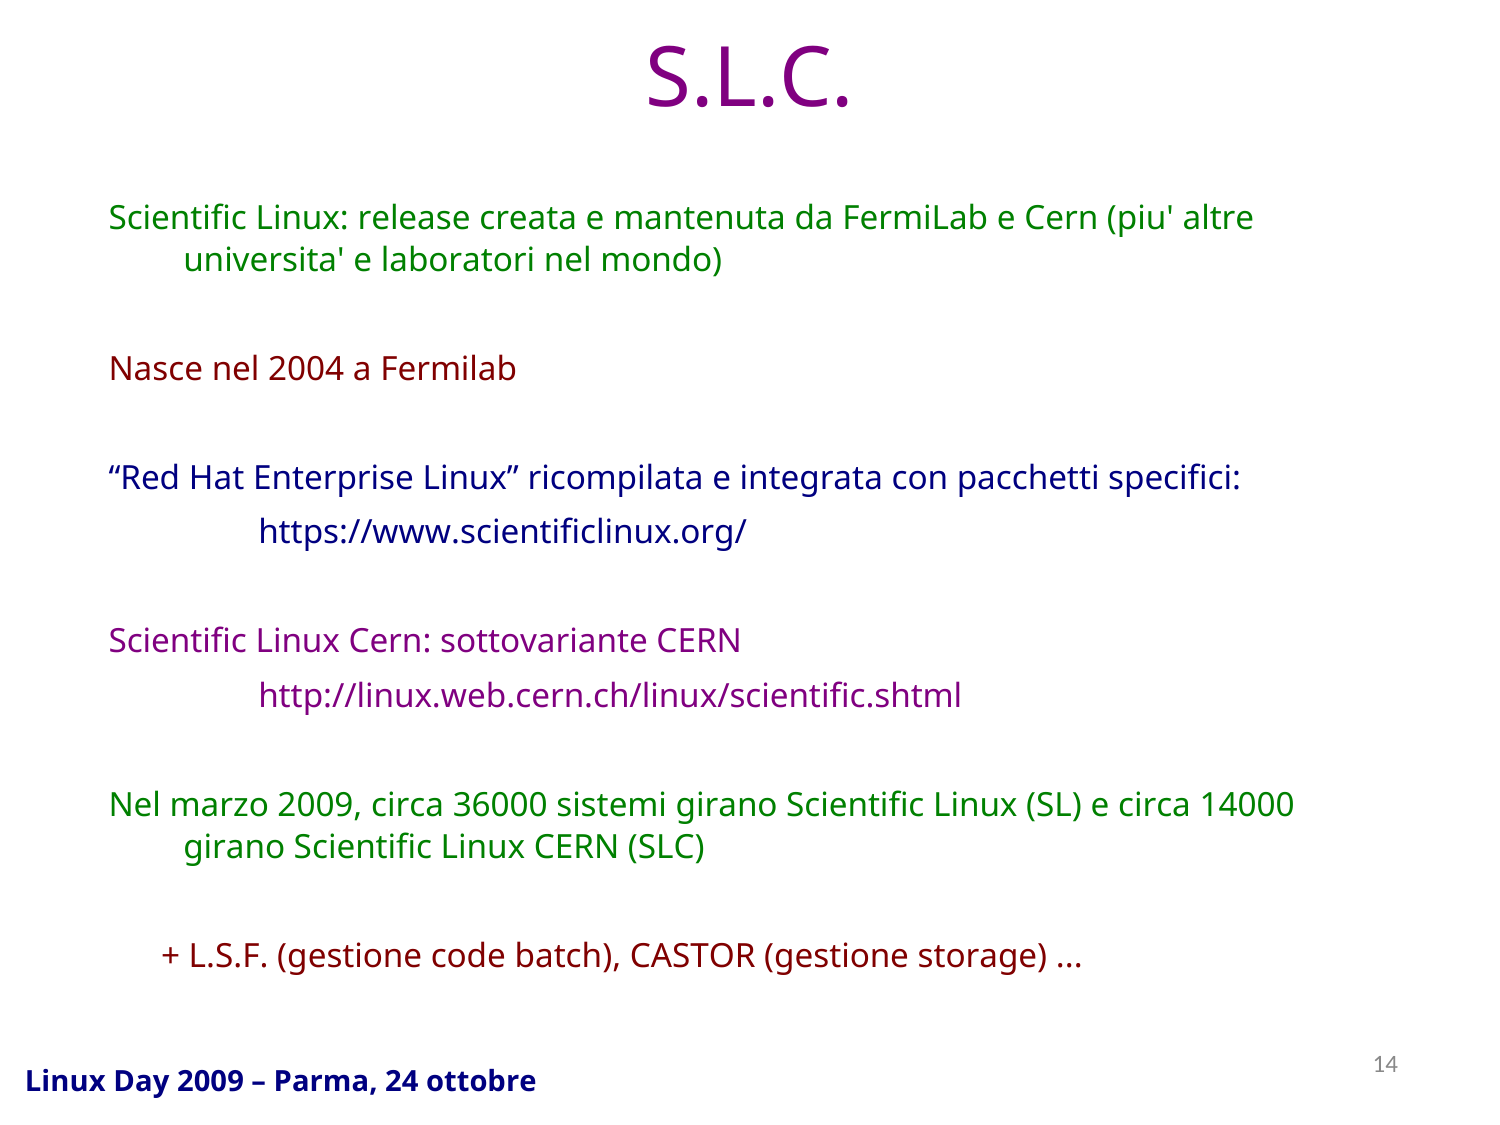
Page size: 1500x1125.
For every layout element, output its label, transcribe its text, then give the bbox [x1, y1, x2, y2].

subtitle Scientific Linux: release creata e mantenuta da FermiLab e Cern (piu' altre universita' e laboratori nel mondo) Nasce nel 2004 a Fermilab “Red Hat Enterprise Linux” ricompilata e integrata con pacchetti specifici: https://www.scientificlinux.org/ Scientific Linux Cern: sottovariante CERN http://linux.web.cern.ch/linux/scientific.shtml Nel marzo 2009, circa 36000 sistemi girano Scientific Linux (SL) e circa 14000 girano Scientific Linux CERN (SLC) + L.S.F. (gestione code batch), CASTOR (gestione storage) ... [108, 185, 1399, 987]
text_box S.L.C. [41, 0, 1459, 132]
